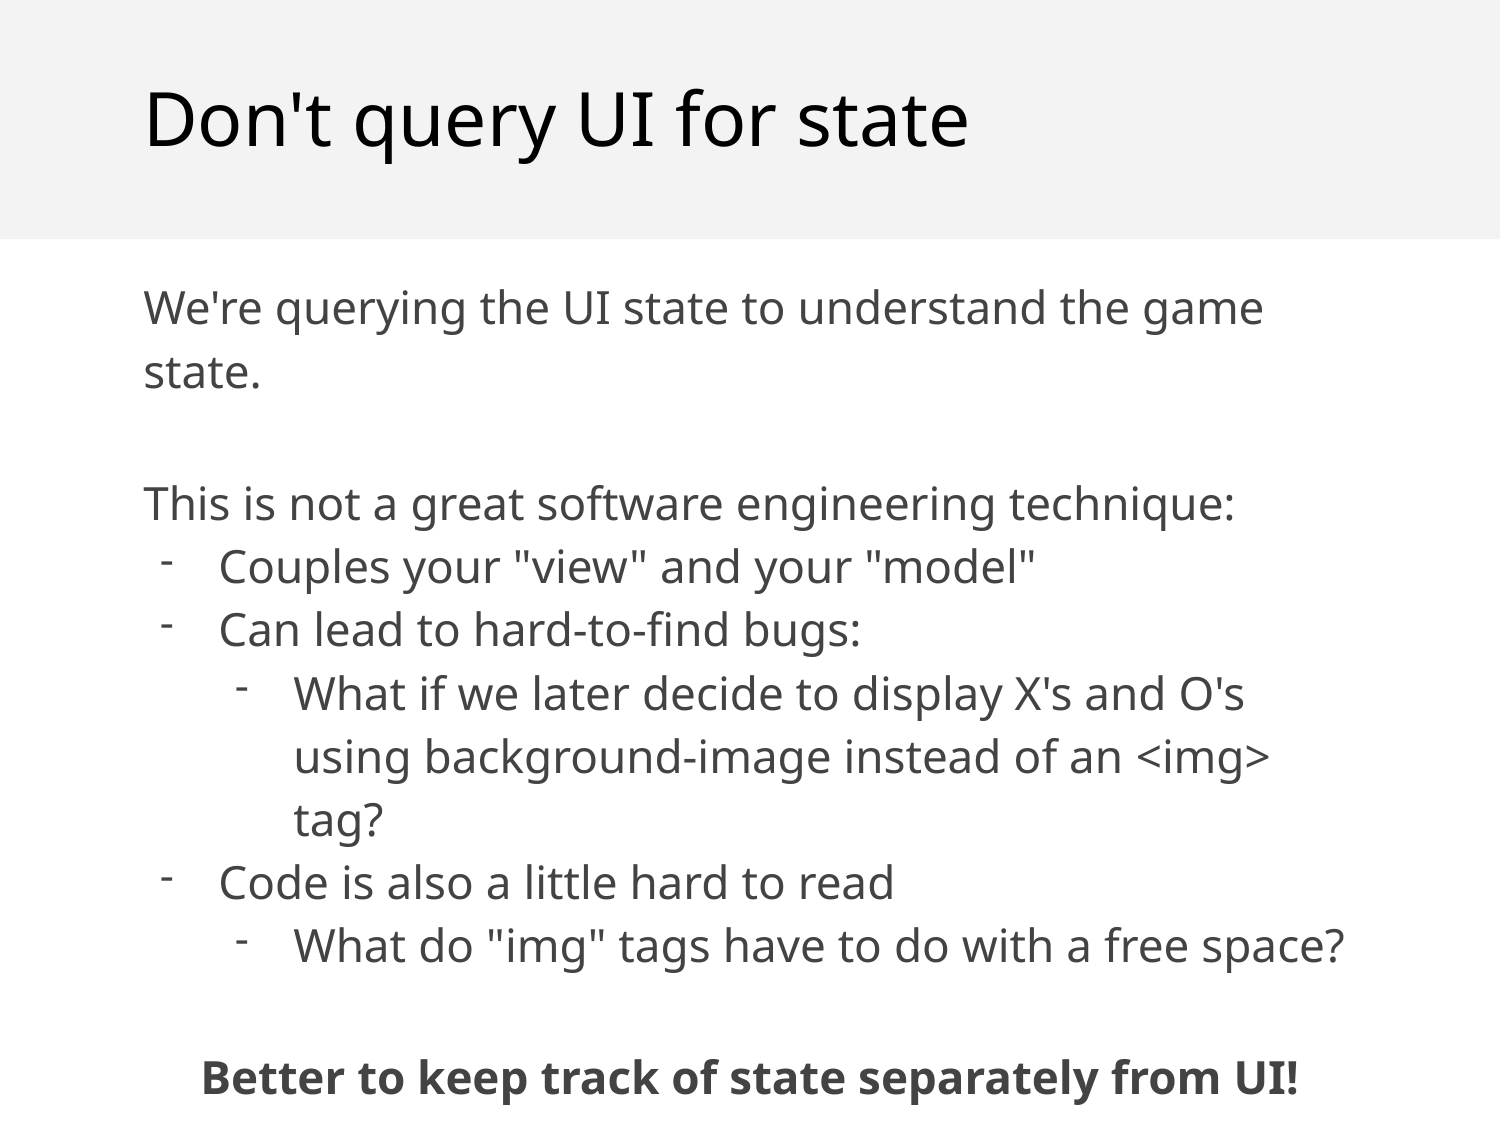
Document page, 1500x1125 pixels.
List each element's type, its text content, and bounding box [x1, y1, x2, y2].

title Don't query UI for state [128, 56, 1372, 183]
list We're querying the UI state to understand the game state. This is not a great software engineering technique: Couples your "view" and your "model" Can lead to hard-to-find bugs: What if we later decide to display X's and O's using background-image instead of an <img> tag? Code is also a little hard to read What do "img" tags have to do with a free space? Better to keep track of state separately from UI! [128, 255, 1372, 1004]
